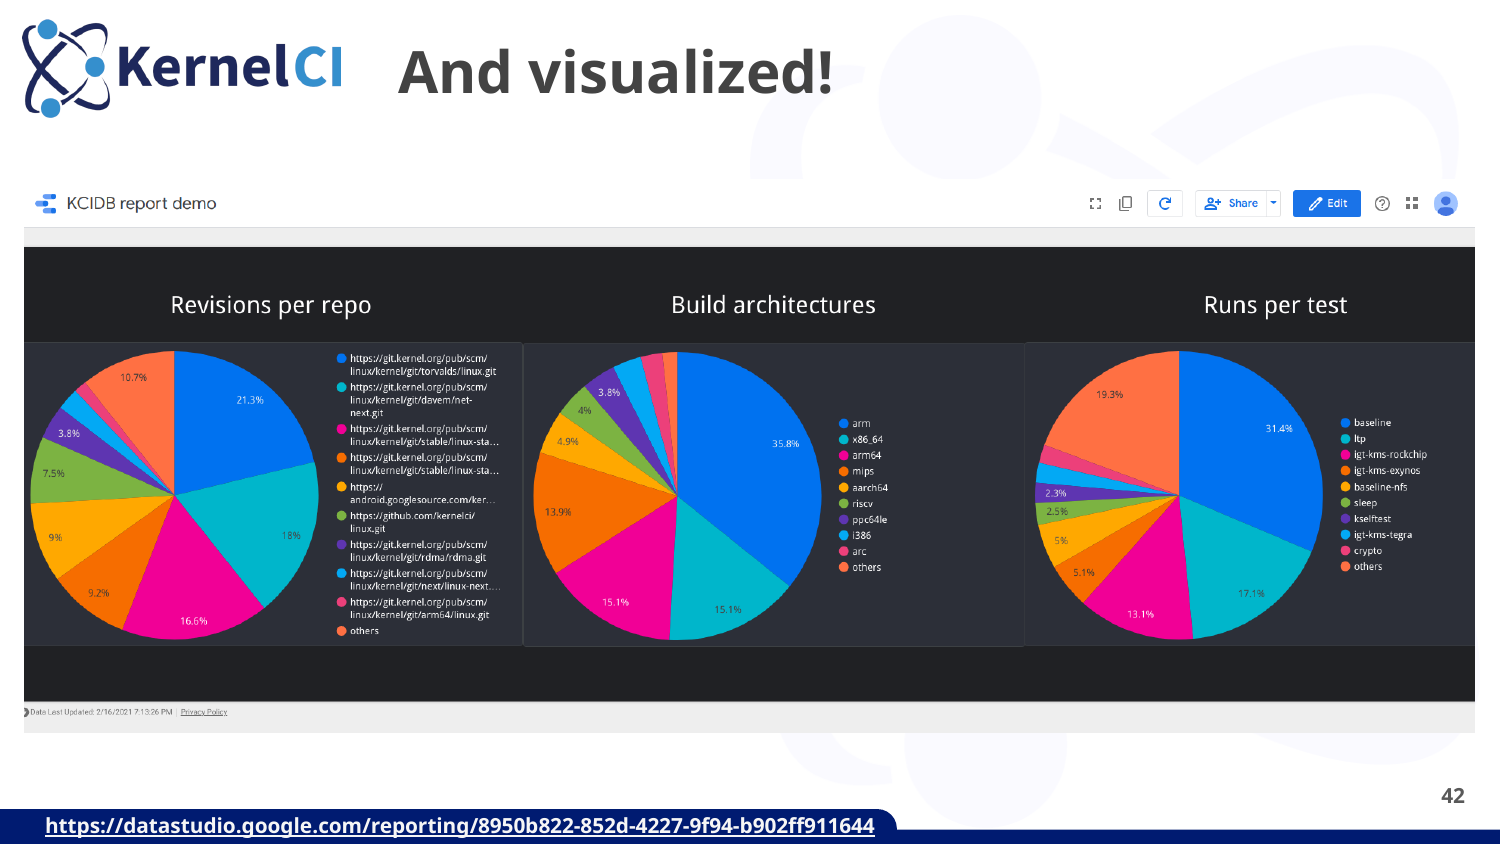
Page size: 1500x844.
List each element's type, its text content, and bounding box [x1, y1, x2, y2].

picture [24, 15, 1480, 828]
slide_number <number> [1389, 764, 1480, 830]
text_box https://datastudio.google.com/reporting/8950b822-852d-4227-9f94-b902ff911644 [0, 809, 897, 844]
title And visualized! [383, 23, 1455, 117]
picture [22, 19, 341, 118]
